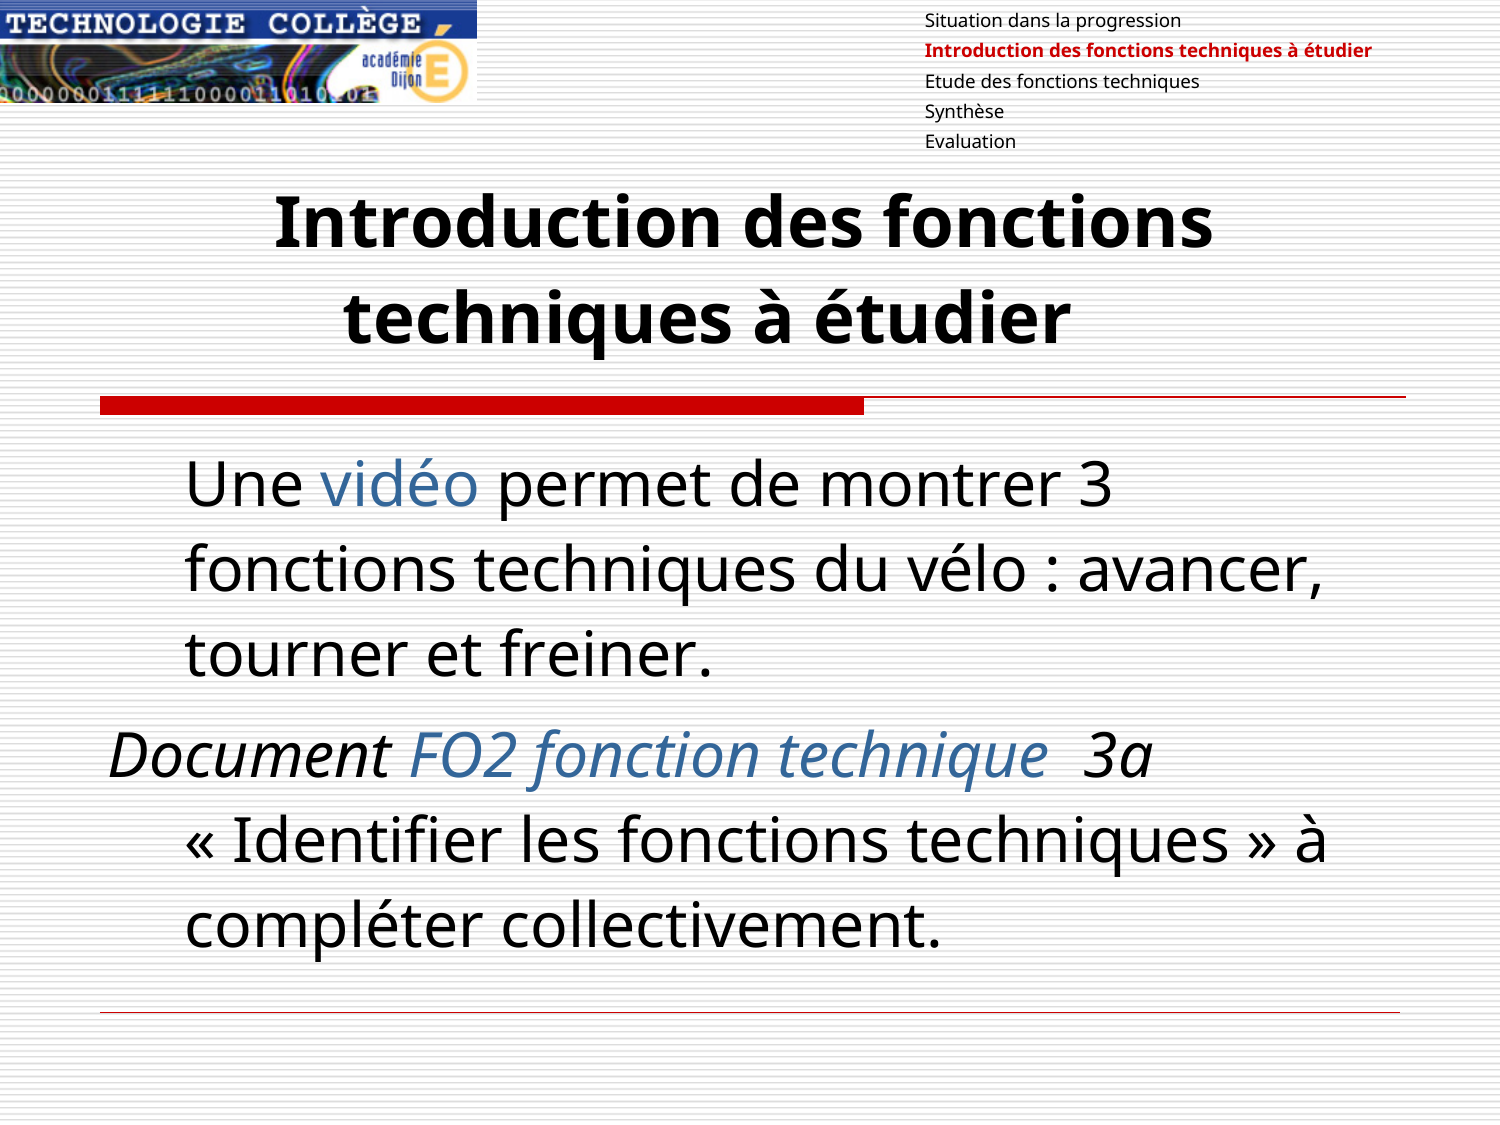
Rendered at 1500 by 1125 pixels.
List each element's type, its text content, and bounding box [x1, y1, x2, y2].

text_box Situation dans la progression Introduction des fonctions techniques à étudier Etude des fonctions techniques Synthèse Evaluation [832, 0, 1500, 173]
picture [0, 0, 1500, 1125]
title Introduction des fonctions techniques à étudier [88, 172, 1401, 373]
list Une vidéo permet de montrer 3 fonctions techniques du vélo : avancer, tourner et freiner. Document FO2 fonction technique 3a « Identifier les fonctions techniques » à compléter collectivement. [92, 432, 1406, 988]
